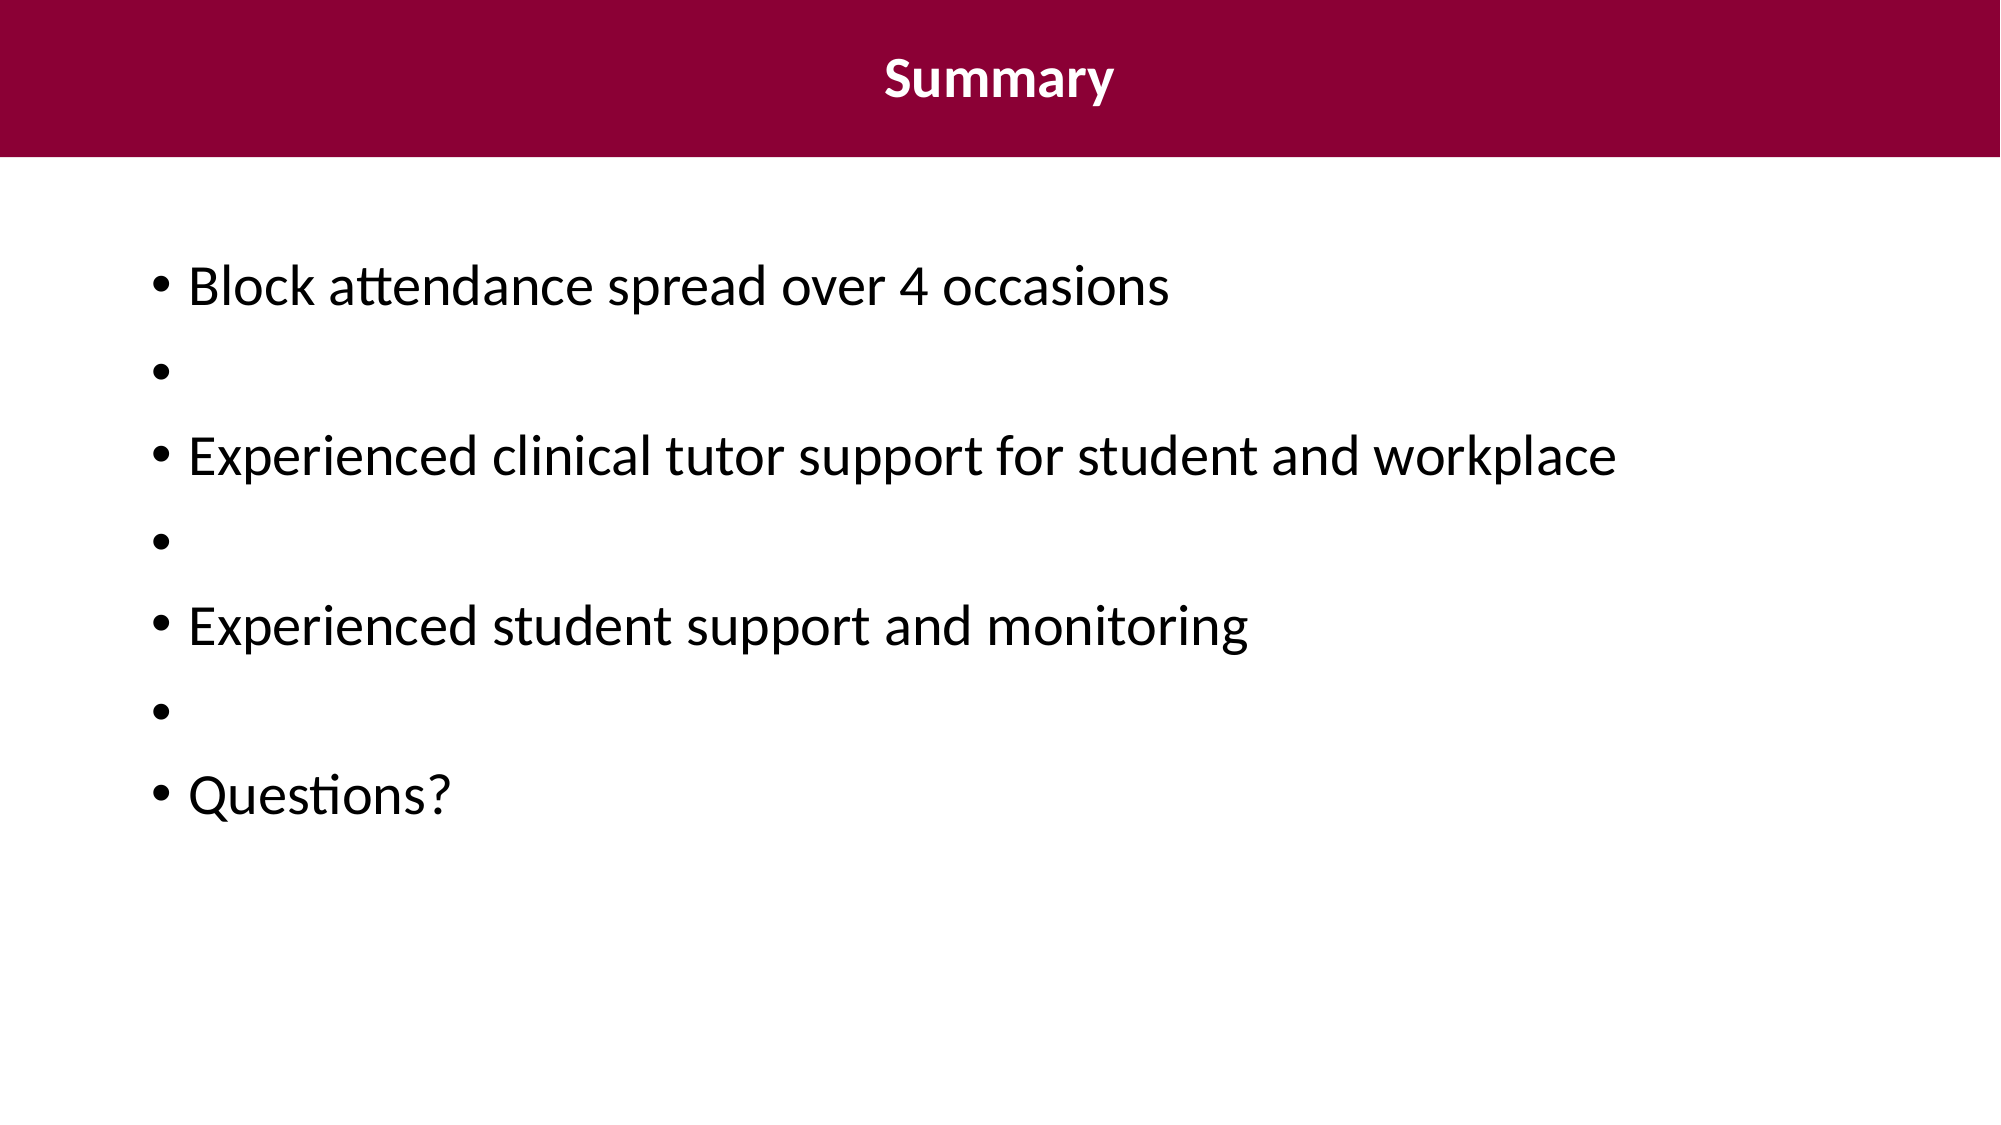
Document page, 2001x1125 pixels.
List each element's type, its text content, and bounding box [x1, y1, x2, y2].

title Summary [0, 0, 2000, 158]
list Block attendance spread over 4 occasions Experienced clinical tutor support for student and workplace Experienced student support and monitoring Questions? [136, 248, 1834, 962]
